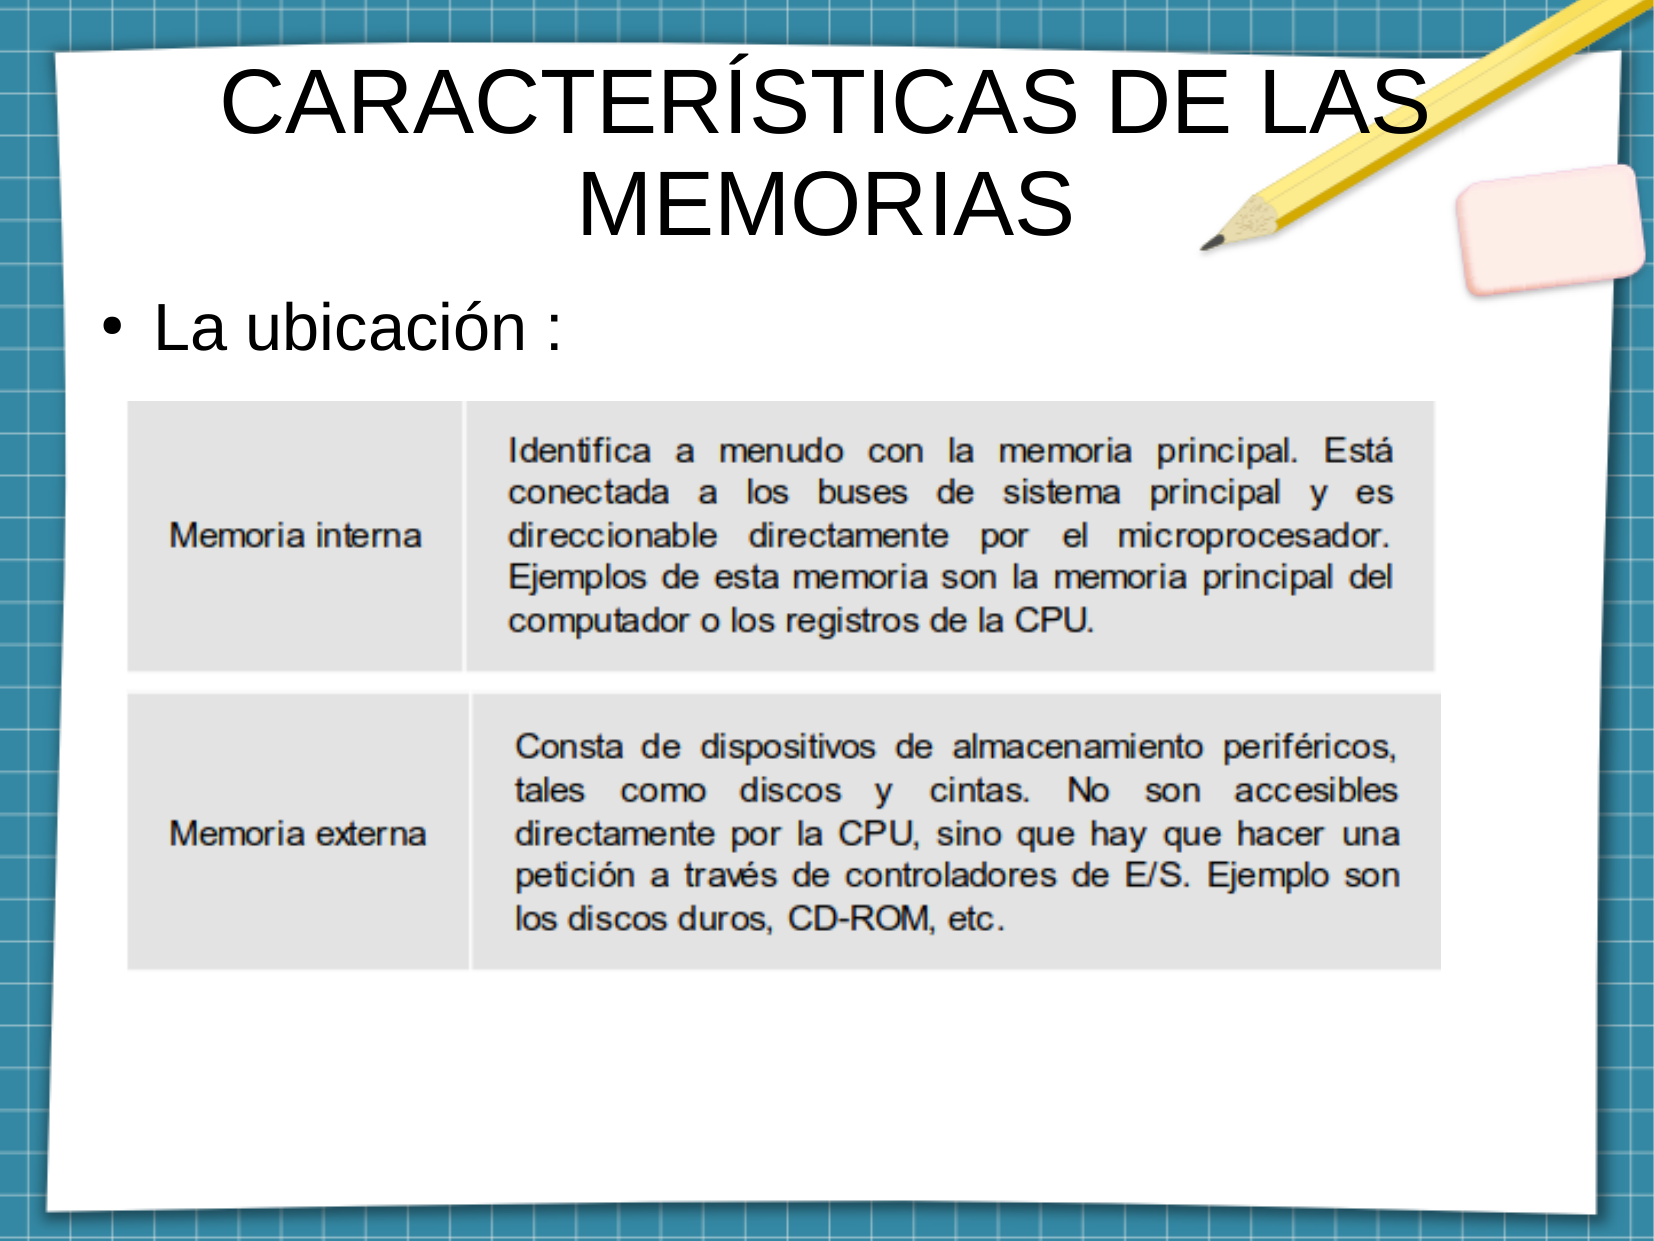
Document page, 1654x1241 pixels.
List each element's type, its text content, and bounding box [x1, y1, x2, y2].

title CARACTERÍSTICAS DE LAS MEMORIAS [82, 38, 1571, 268]
picture [0, 0, 1654, 1241]
list La ubicación : [82, 290, 1571, 1010]
